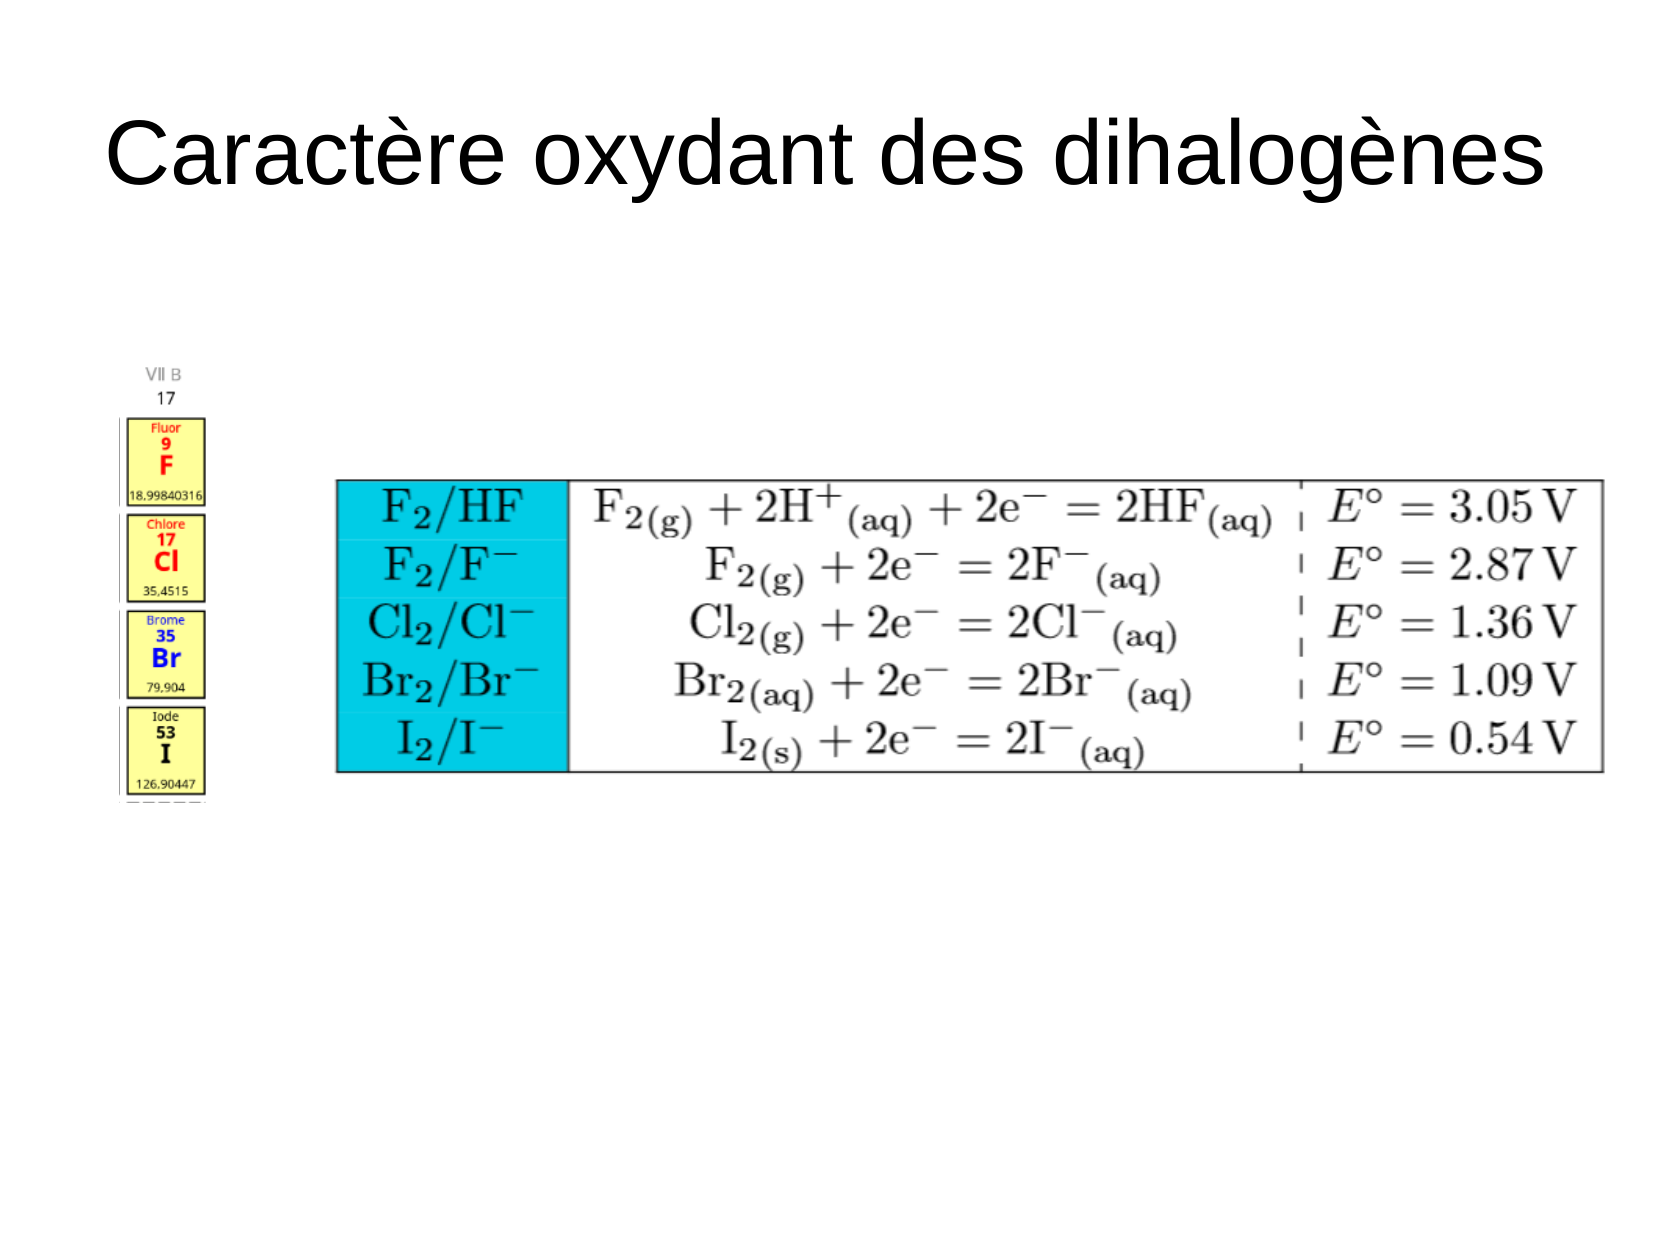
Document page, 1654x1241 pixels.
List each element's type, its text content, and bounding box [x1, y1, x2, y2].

title Caractère oxydant des dihalogènes [82, 49, 1571, 257]
picture [119, 354, 206, 803]
text_box [23, 330, 278, 1158]
picture [324, 464, 1619, 792]
